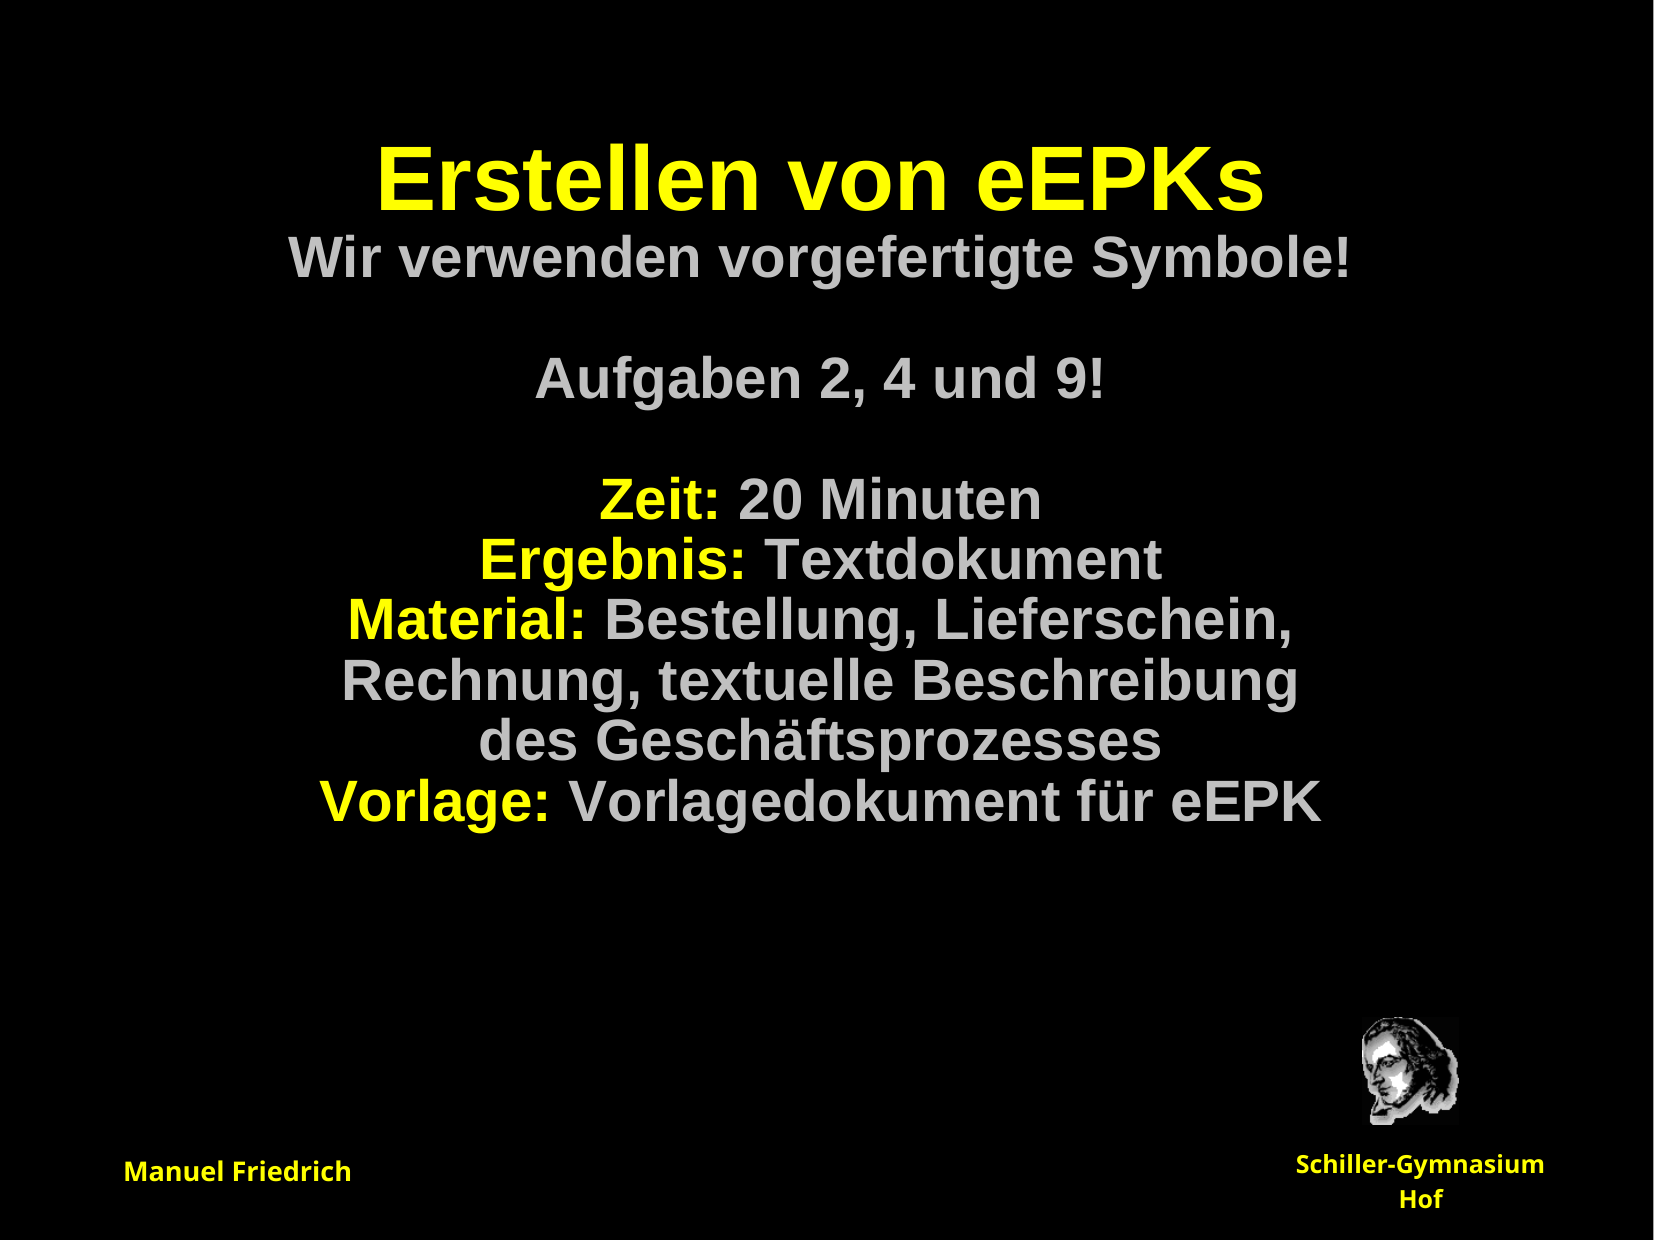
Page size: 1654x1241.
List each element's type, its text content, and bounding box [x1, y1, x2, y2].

text_box Erstellen von eEPKs Wir verwenden vorgefertigte Symbole! Aufgaben 2, 4 und 9! Zeit: 20 Minuten Ergebnis: Textdokument Material: Bestellung, Lieferschein, Rechnung, textuelle Beschreibung des Geschäftsprozesses Vorlage: Vorlagedokument für eEPK [288, 133, 1355, 894]
text_box Manuel Friedrich [123, 1151, 353, 1191]
picture [1362, 1017, 1459, 1126]
text_box Schiller-Gymnasium Hof [1295, 1145, 1546, 1216]
